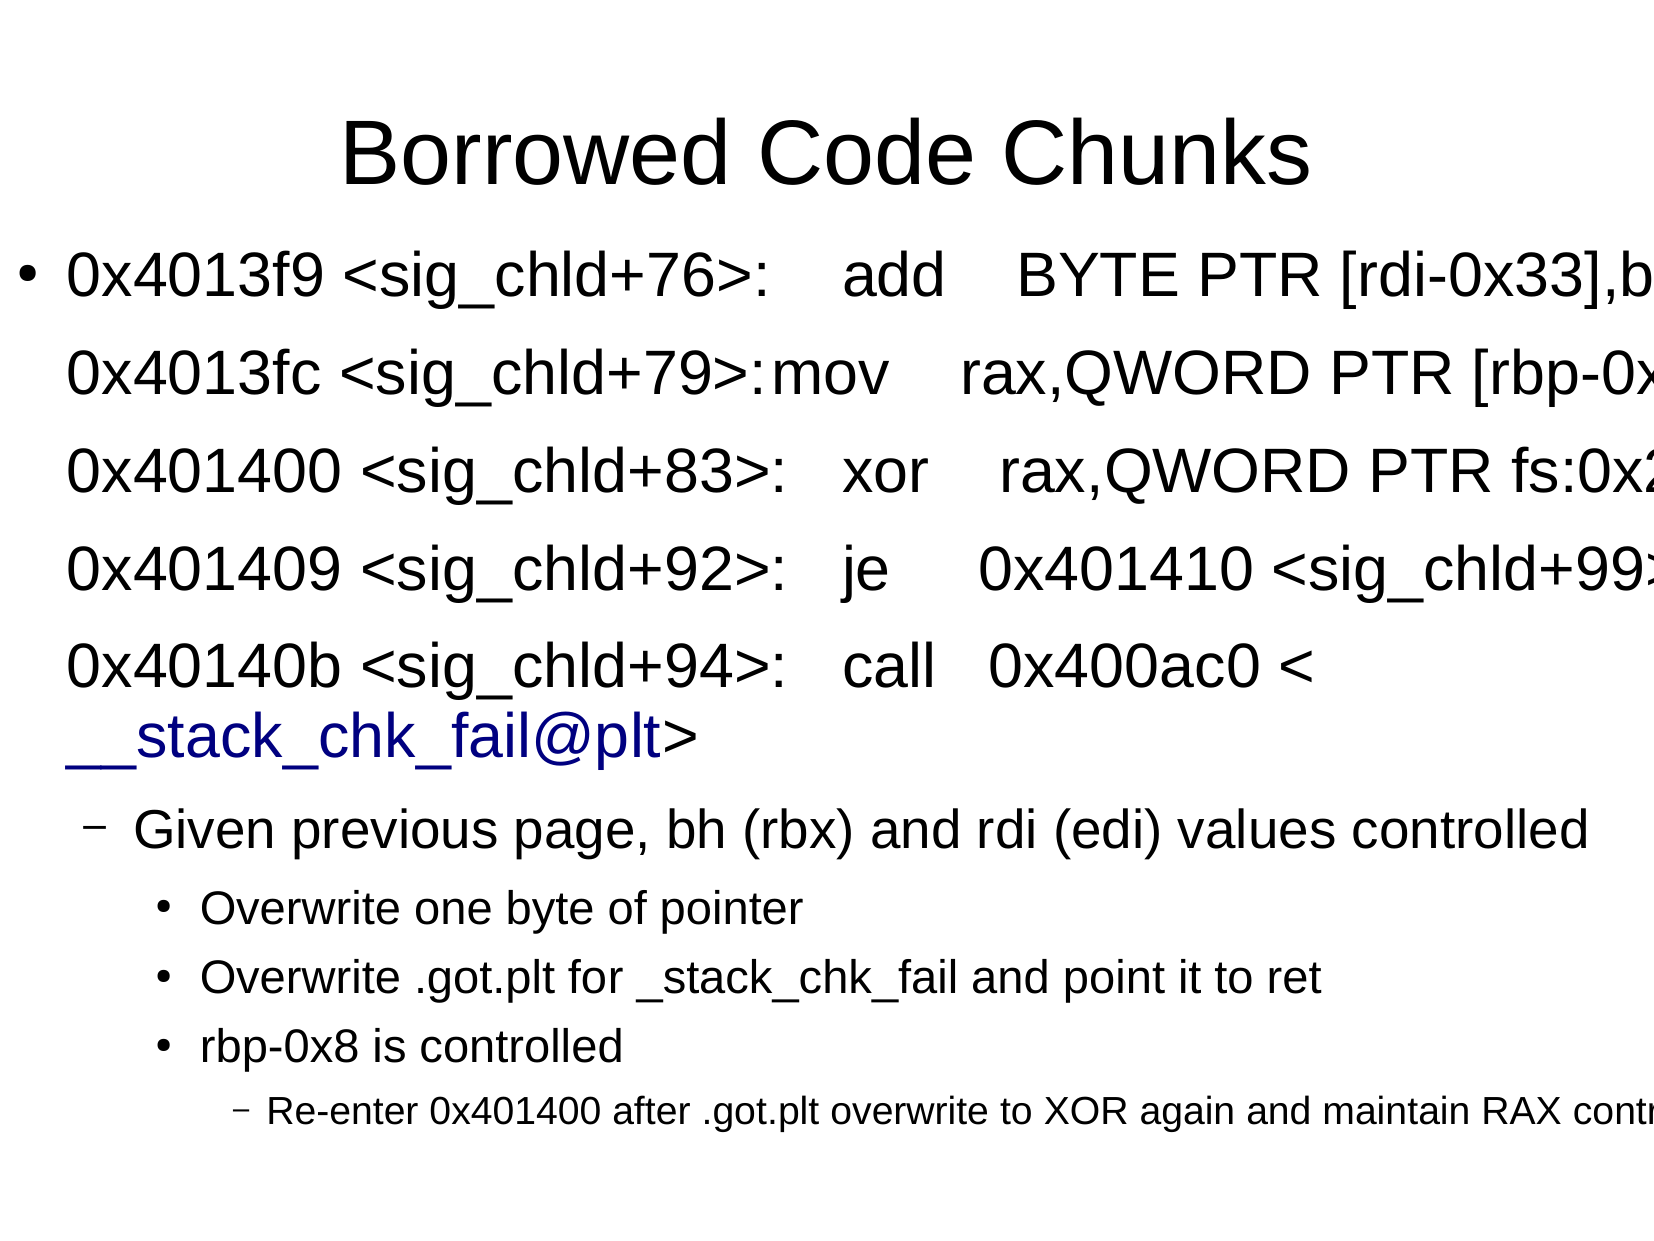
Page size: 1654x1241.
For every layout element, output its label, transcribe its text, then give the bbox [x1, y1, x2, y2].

list 0x4013f9 <sig_chld+76>: add BYTE PTR [rdi-0x33],bh 0x4013fc <sig_chld+79>: mov rax,QWORD PTR [rbp-0x8] 0x401400 <sig_chld+83>: xor rax,QWORD PTR fs:0x28 0x401409 <sig_chld+92>: je 0x401410 <sig_chld+99> 0x40140b <sig_chld+94>: call 0x400ac0 <__stack_chk_fail@plt> Given previous page, bh (rbx) and rdi (edi) values controlled Overwrite one byte of pointer Overwrite .got.plt for _stack_chk_fail and point it to ret rbp-0x8 is controlled Re-enter 0x401400 after .got.plt overwrite to XOR again and maintain RAX control [0, 240, 1654, 1216]
title Borrowed Code Chunks [82, 49, 1571, 240]
